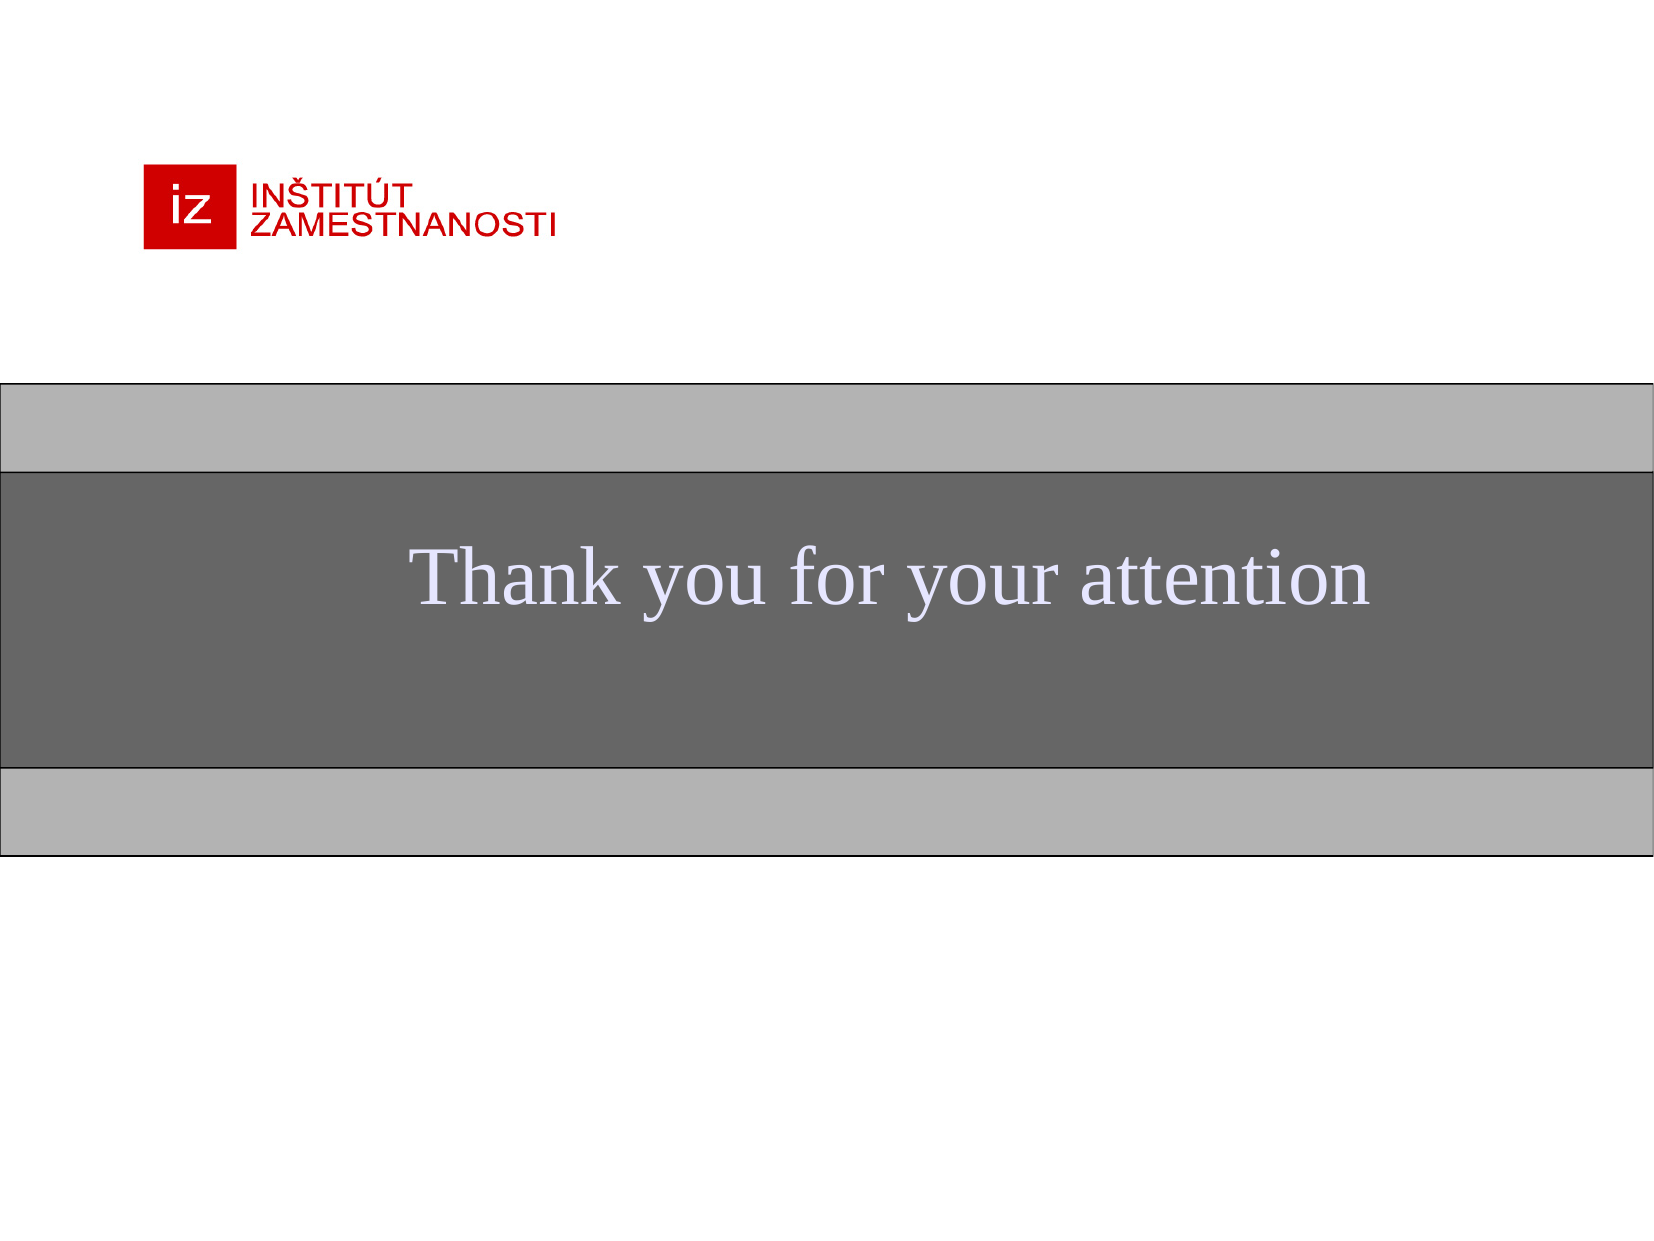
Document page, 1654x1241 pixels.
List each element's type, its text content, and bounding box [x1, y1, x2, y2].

text_box [0, 383, 1654, 472]
text_box Thank you for your attention [0, 472, 1654, 768]
picture [92, 89, 605, 320]
text_box [0, 768, 1654, 857]
